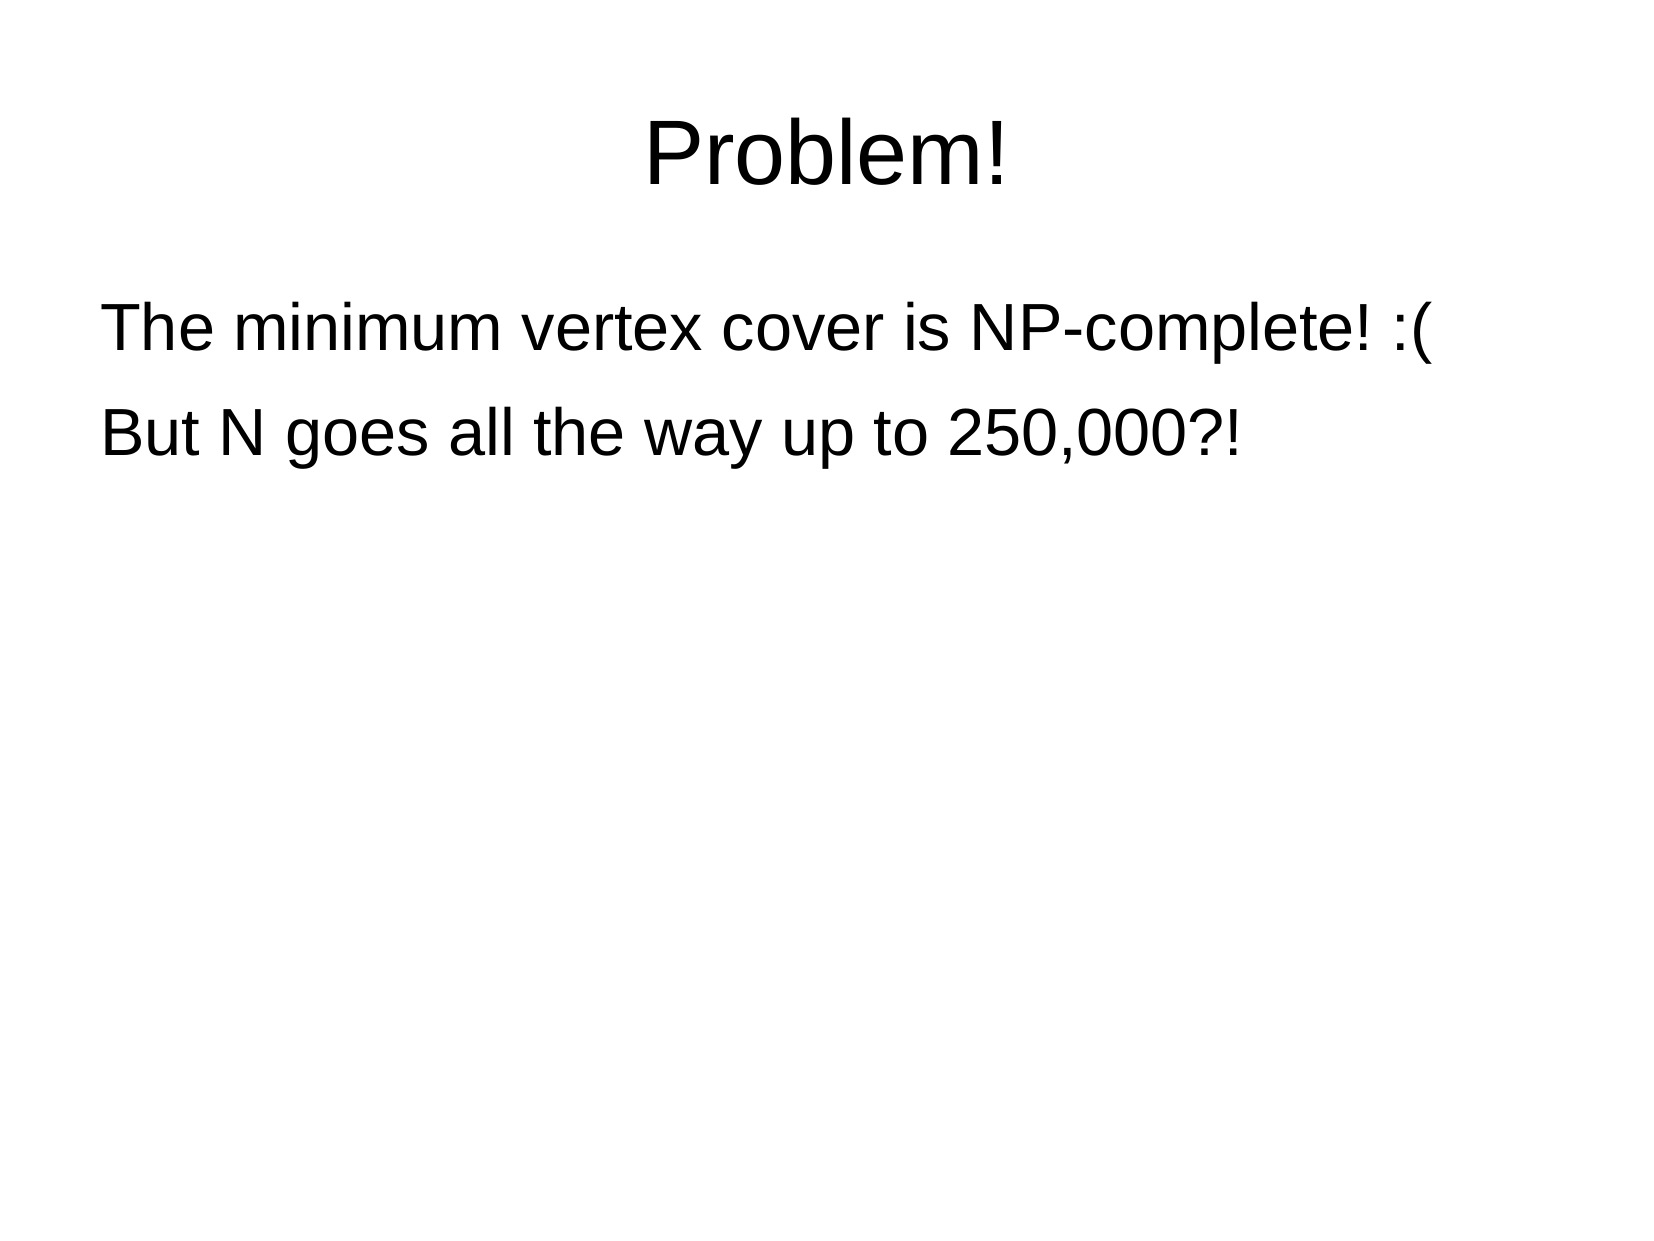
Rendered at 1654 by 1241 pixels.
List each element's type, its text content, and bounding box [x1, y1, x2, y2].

list The minimum vertex cover is NP-complete! :( But N goes all the way up to 250,000?! [82, 290, 1571, 1094]
title Problem! [82, 56, 1571, 250]
